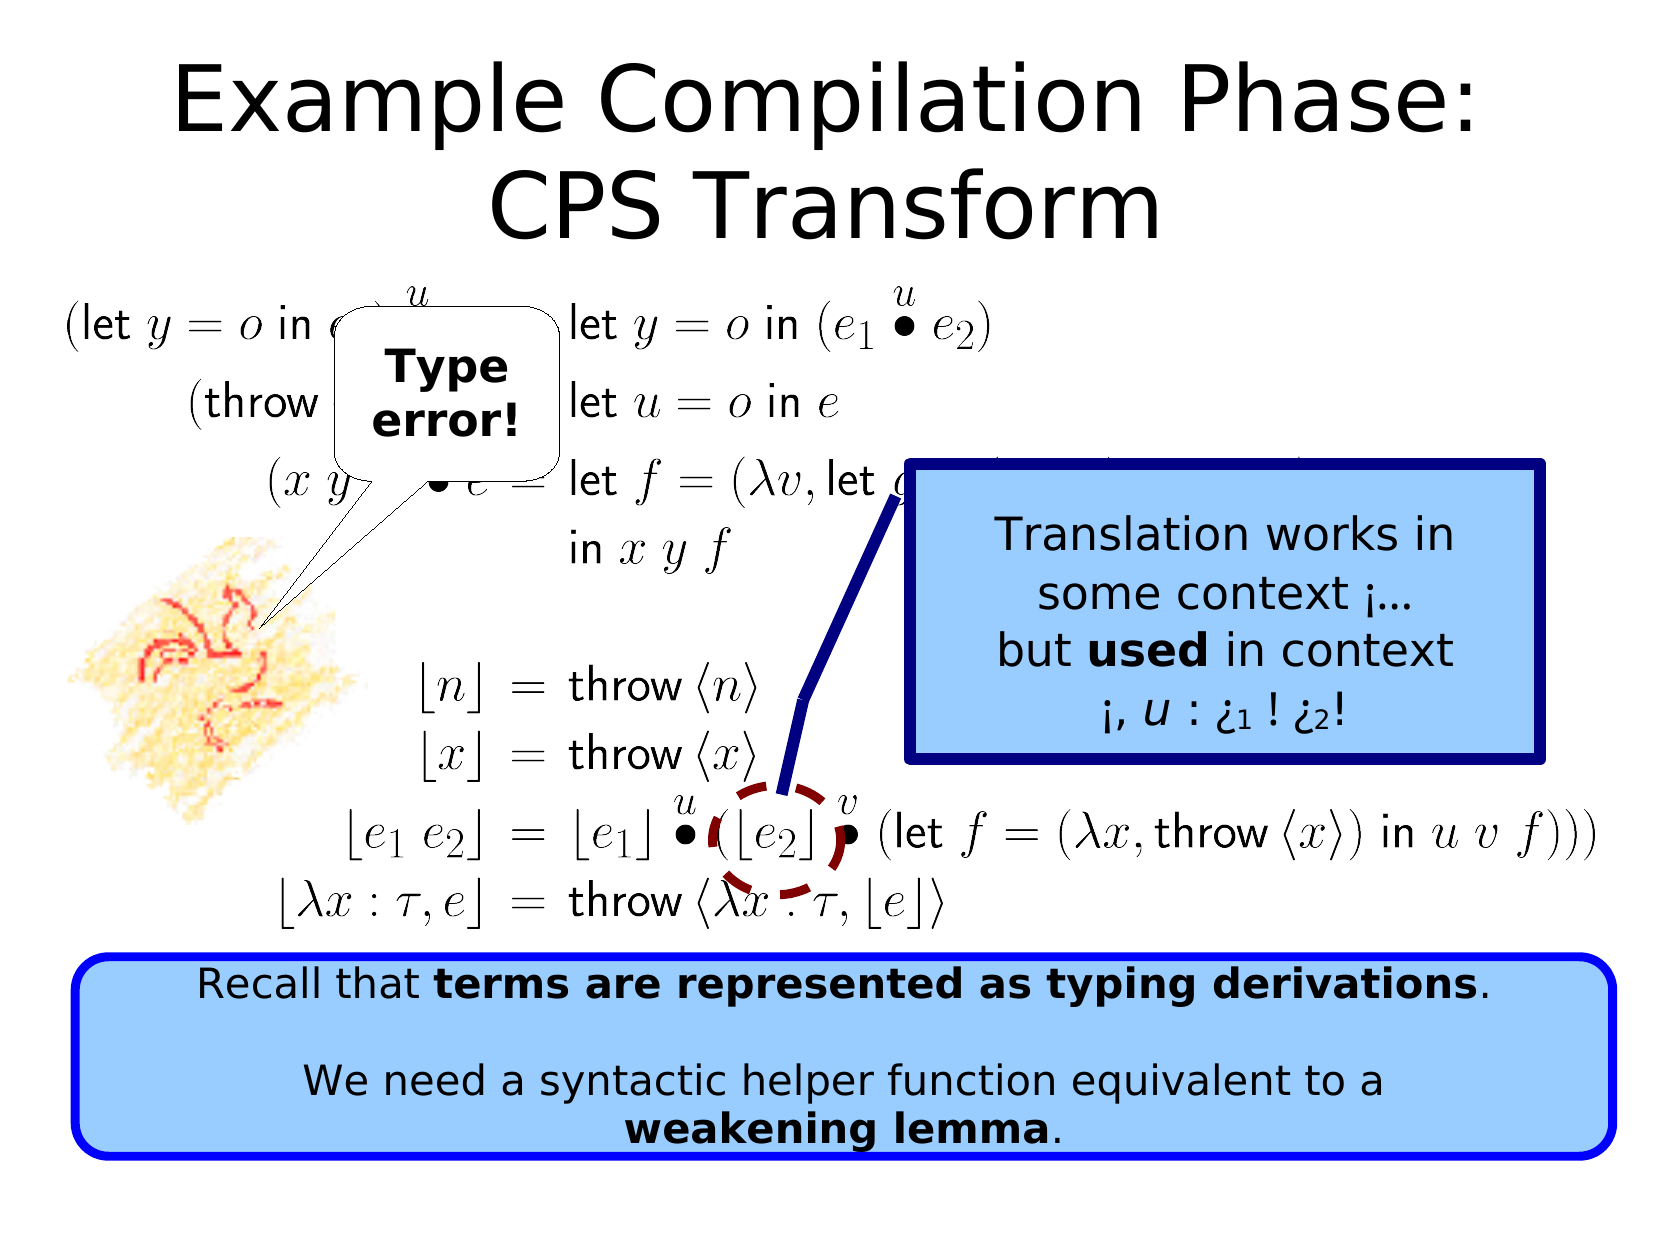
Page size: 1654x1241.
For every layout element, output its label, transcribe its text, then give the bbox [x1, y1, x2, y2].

title Example Compilation Phase: CPS Transform [82, 45, 1571, 261]
text_box Type error! [259, 306, 560, 629]
picture [67, 286, 1595, 929]
text_box Recall that terms are represented as typing derivations. We need a syntactic helper function equivalent to a weakening lemma. [75, 956, 1613, 1157]
text_box Translation works in some context ¡... but used in context ¡, u : ¿1 ! ¿2! [910, 464, 1540, 759]
